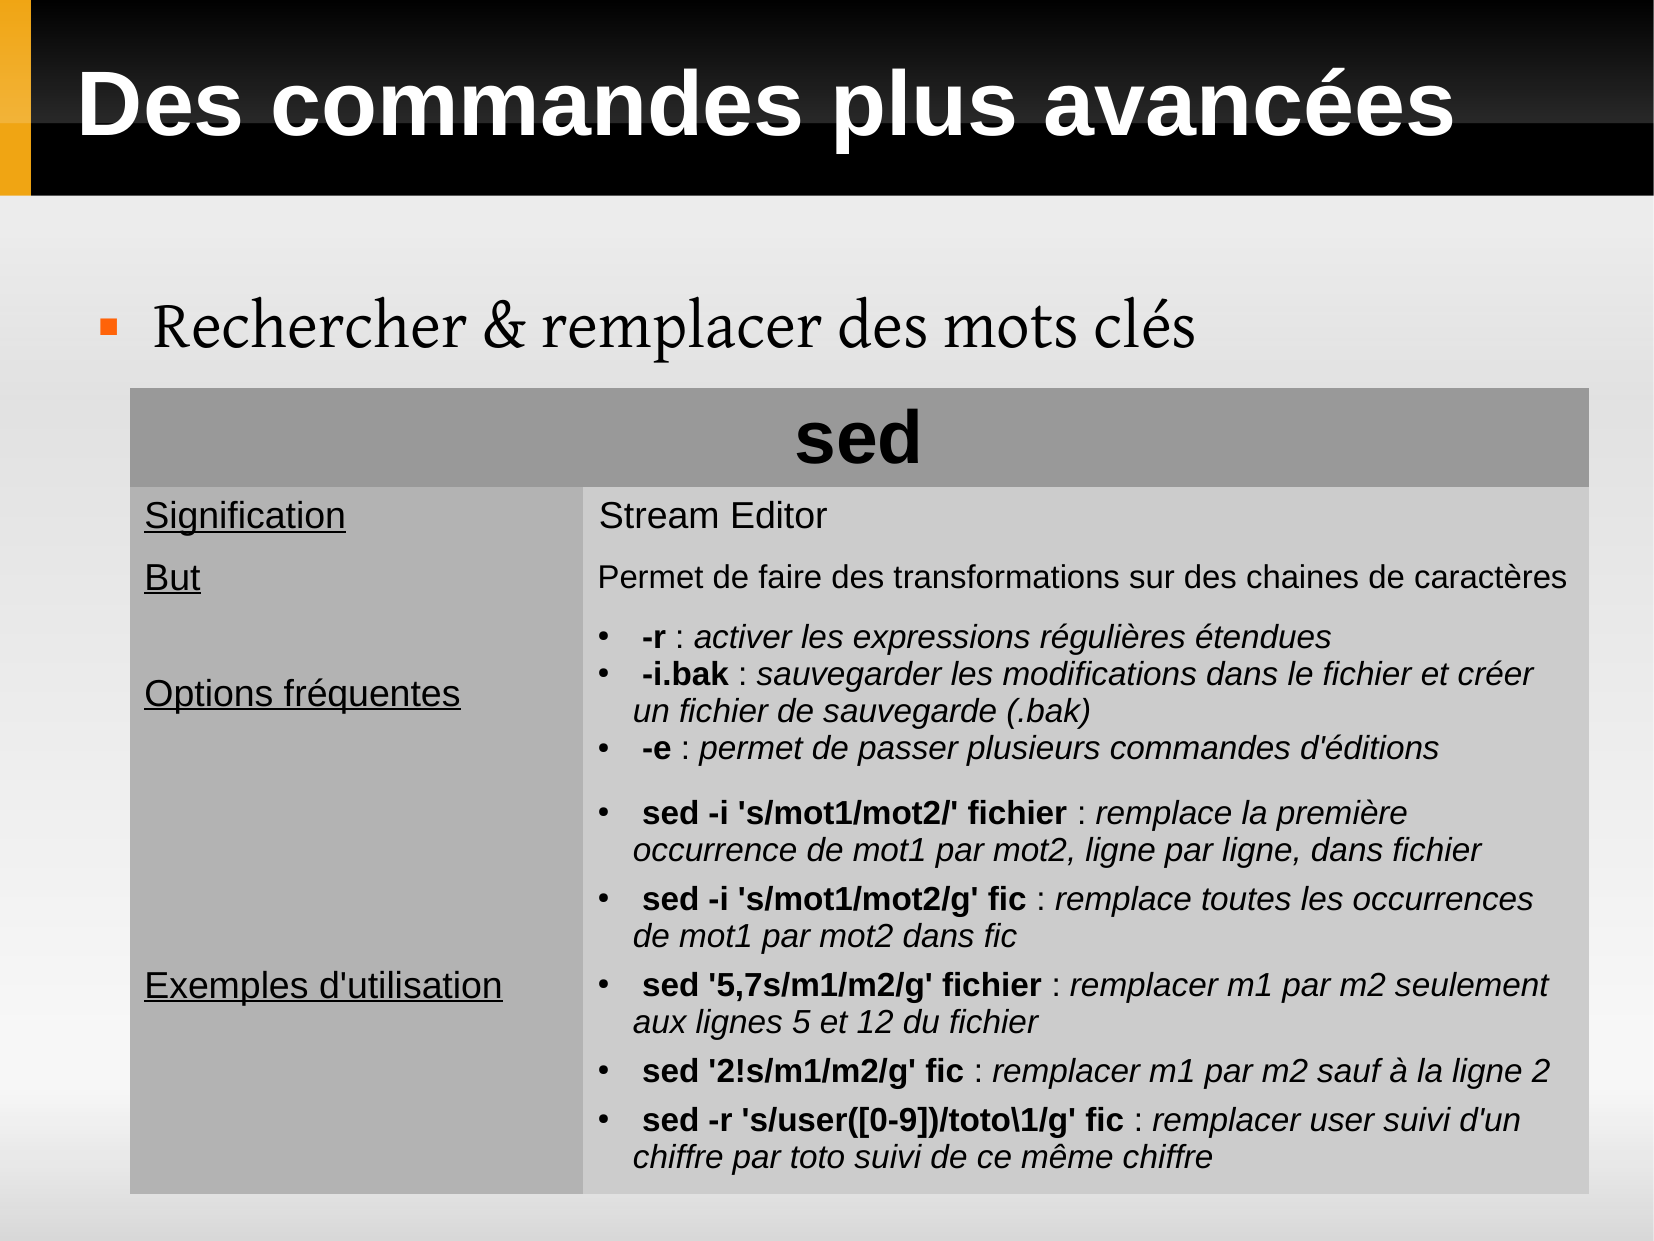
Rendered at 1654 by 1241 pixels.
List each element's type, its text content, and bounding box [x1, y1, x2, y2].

table_cell Signification [130, 487, 583, 545]
table_cell Exemples d'utilisation [130, 776, 583, 1194]
table_cell But [130, 545, 583, 610]
table_cell Permet de faire des transformations sur des chaines de caractères [583, 545, 1589, 610]
table_cell Stream Editor [583, 487, 1589, 545]
list Rechercher & remplacer des mots clés [82, 290, 1571, 1109]
picture [0, 0, 1654, 1241]
table_cell Options fréquentes [130, 610, 583, 776]
table_cell sed -i 's/mot1/mot2/' fichier : remplace la première occurrence de mot1 par mot2, ligne par ligne, dans fichier sed -i 's/mot1/mot2/g' fic : remplace toutes les occurrences de mot1 par mot2 dans fic sed '5,7s/m1/m2/g' fichier : remplacer m1 par m2 seulement aux lignes 5 et 12 du fichier sed '2!s/m1/m2/g' fic : remplacer m1 par m2 sauf à la ligne 2 sed -r 's/user([0-9])/toto\1/g' fic : remplacer user suivi d'un chiffre par toto suivi de ce même chiffre [583, 776, 1589, 1194]
title Des commandes plus avancées [76, 0, 1565, 208]
table_header sed [130, 388, 1589, 487]
table_cell -r : activer les expressions régulières étendues -i.bak : sauvegarder les modifications dans le fichier et créer un fichier de sauvegarde (.bak) -e : permet de passer plusieurs commandes d'éditions [583, 610, 1589, 776]
